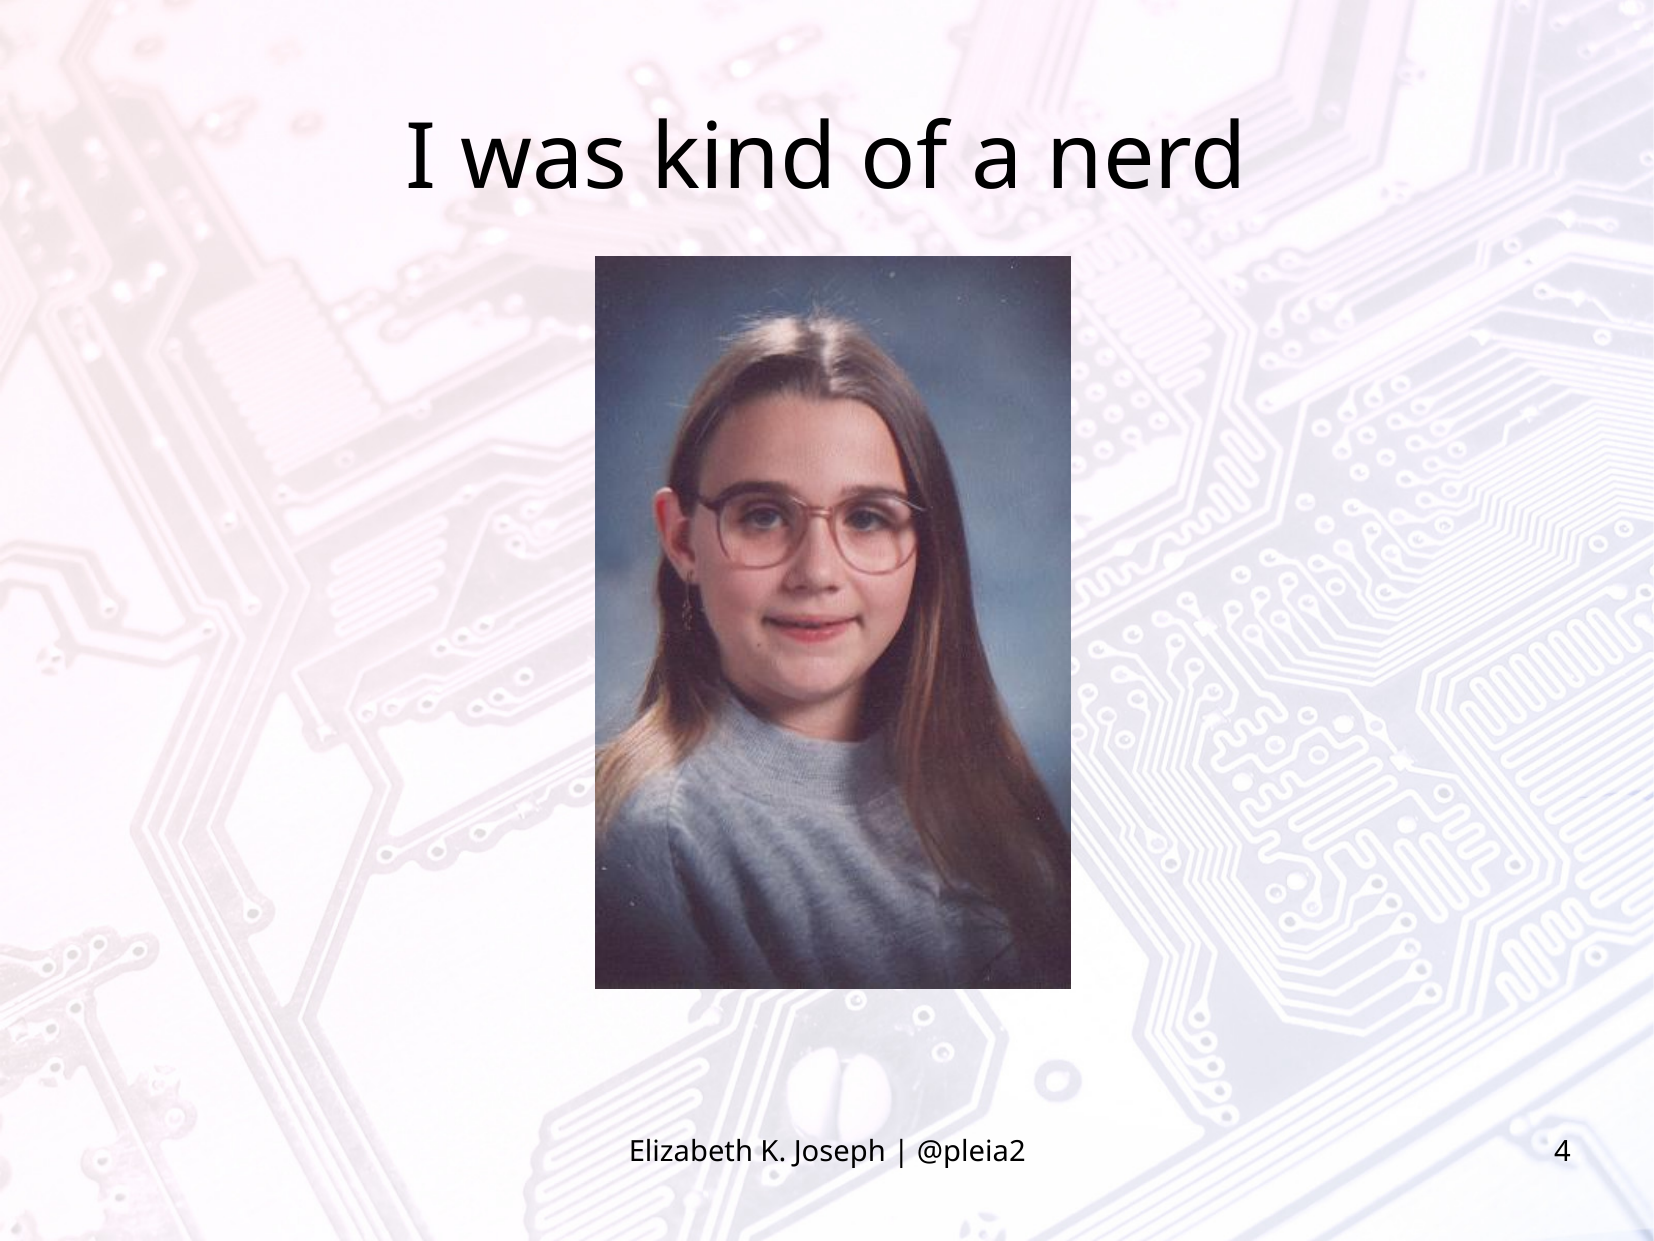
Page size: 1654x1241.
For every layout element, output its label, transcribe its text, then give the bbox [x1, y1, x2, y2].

picture [0, 0, 1654, 1241]
title I was kind of a nerd [82, 49, 1571, 257]
